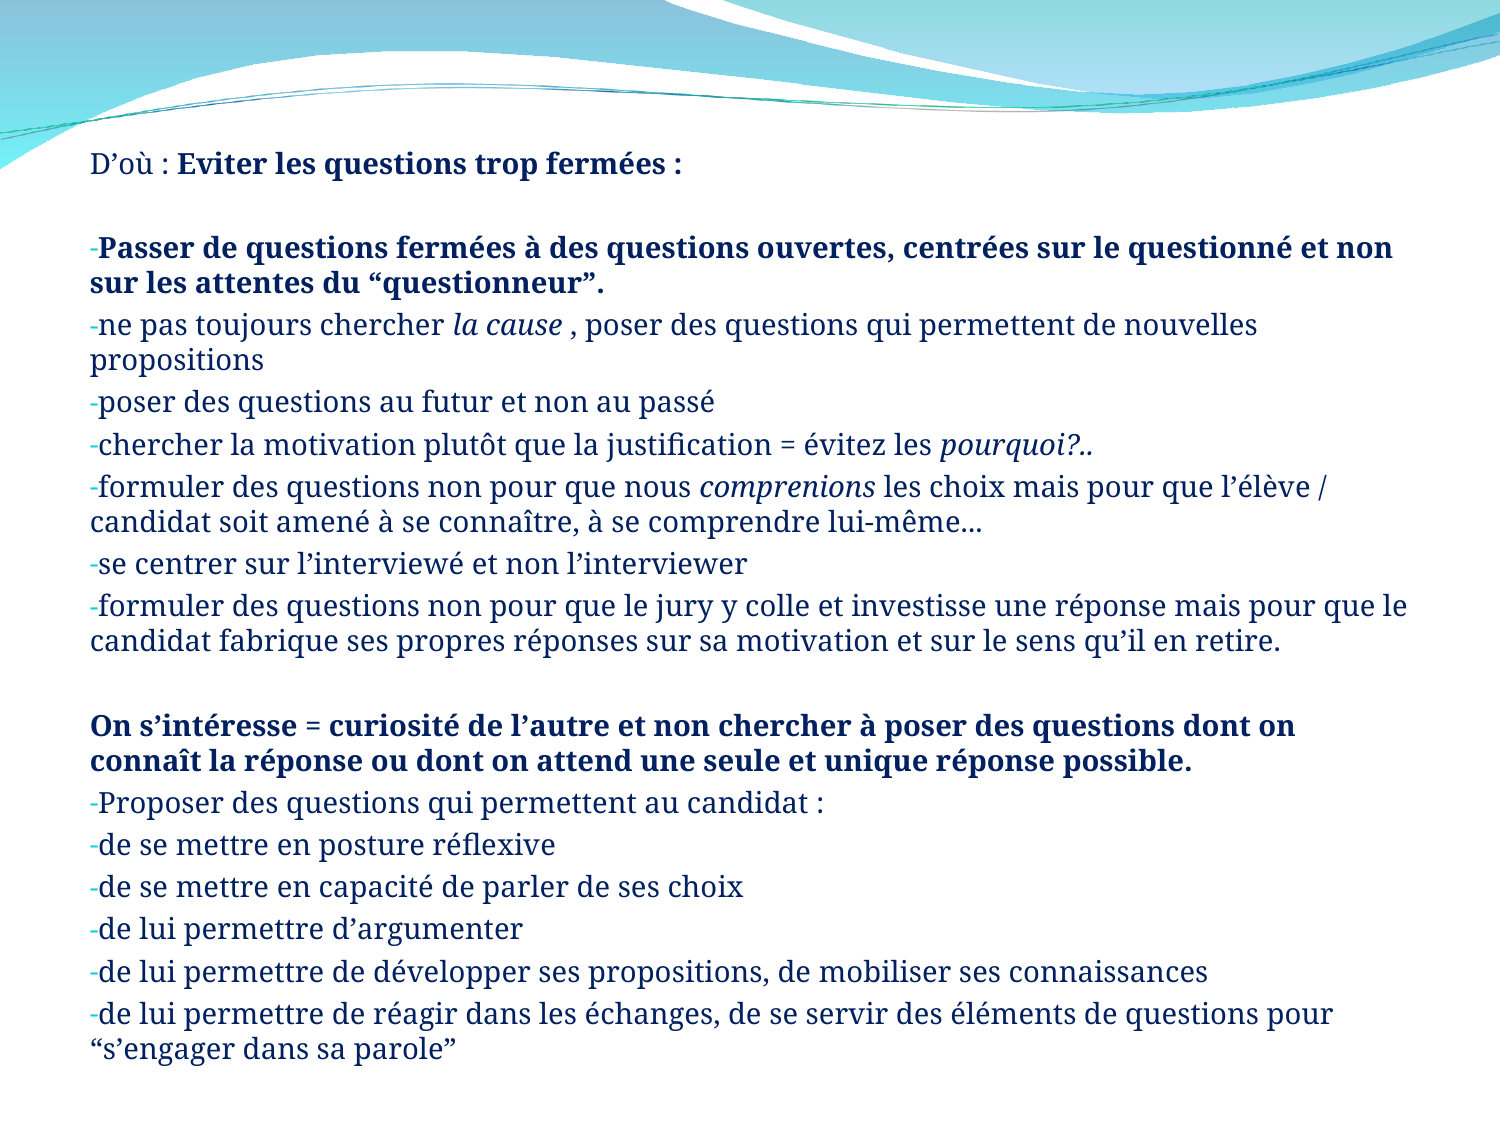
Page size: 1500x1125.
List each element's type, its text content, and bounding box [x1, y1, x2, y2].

picture [0, 33, 1500, 140]
list D’où : Eviter les questions trop fermées : Passer de questions fermées à des questions ouvertes, centrées sur le questionné et non sur les attentes du “questionneur”. ne pas toujours chercher la cause , poser des questions qui permettent de nouvelles propositions poser des questions au futur et non au passé chercher la motivation plutôt que la justification = évitez les pourquoi?.. formuler des questions non pour que nous comprenions les choix mais pour que l’élève / candidat soit amené à se connaître, à se comprendre lui-même... se centrer sur l’interviewé et non l’interviewer formuler des questions non pour que le jury y colle et investisse une réponse mais pour que le candidat fabrique ses propres réponses sur sa motivation et sur le sens qu’il en retire. On s’intéresse = curiosité de l’autre et non chercher à poser des questions dont on connaît la réponse ou dont on attend une seule et unique réponse possible. Proposer des questions qui permettent au candidat : de se mettre en posture réflexive de se mettre en capacité de parler de ses choix de lui permettre d’argumenter de lui permettre de développer ses propositions, de mobiliser ses connaissances de lui permettre de réagir dans les échanges, de se servir des éléments de questions pour “s’engager dans sa parole” [75, 137, 1426, 1038]
